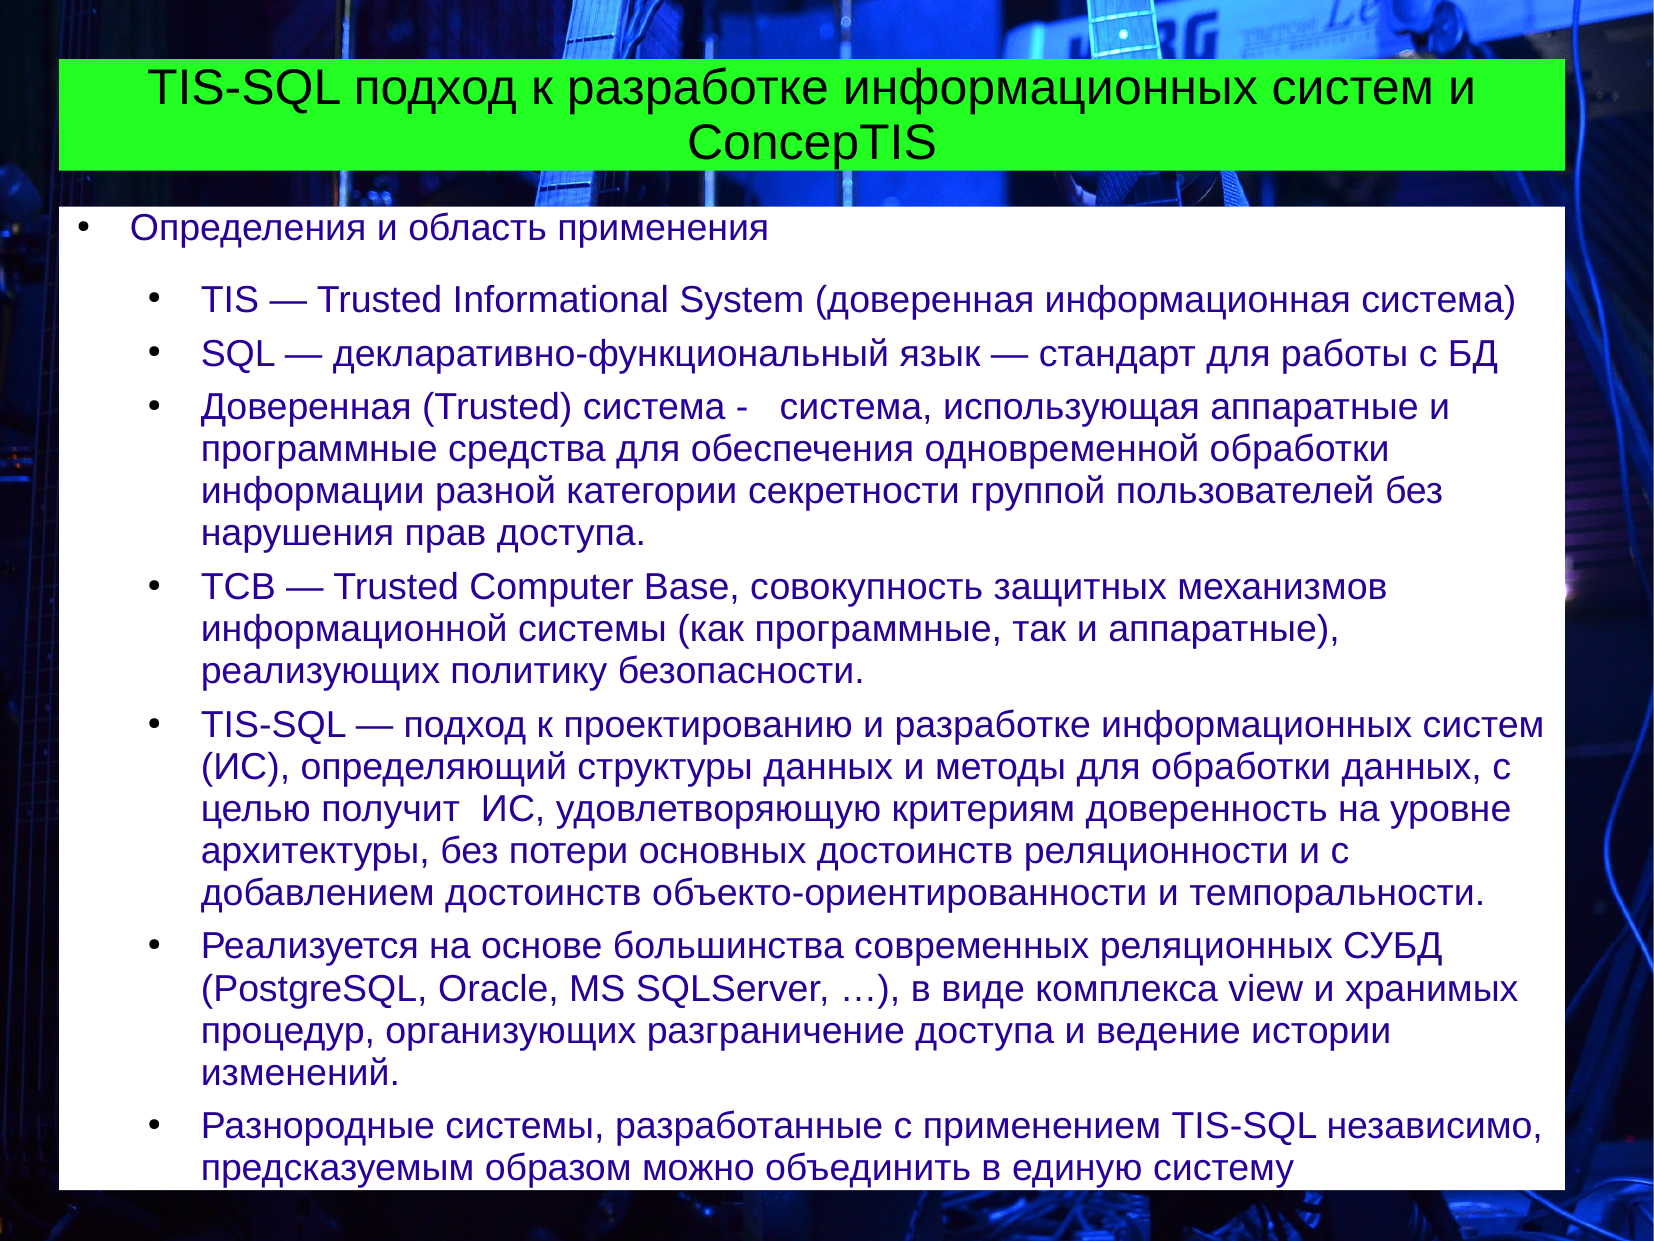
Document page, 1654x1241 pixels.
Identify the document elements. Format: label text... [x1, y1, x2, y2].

list Определения и область применения TIS — Trusted Informational System (доверенная информационная система) SQL — декларативно-функциональный язык — стандарт для работы с БД Доверенная (Trusted) система - система, использующая аппаратные и программные средства для обеспечения одновременной обработки информации разной категории секретности группой пользователей без нарушения прав доступа. TCB — Trusted Computer Base, совокупность защитных механизмов информационной системы (как программные, так и аппаратные), реализующих политику безопасности. TIS-SQL — подход к проектированию и разработке информационных систем (ИС), определяющий структуры данных и методы для обработки данных, с целью получит ИС, удовлетворяющую критериям доверенность на уровне архитектуры, без потери основных достоинств реляционности и с добавлением достоинств объекто-ориентированности и темпоральности. Реализуется на основе большинства современных реляционных СУБД (PostgreSQL, Oracle, MS SQLServer, …), в виде комплекса view и хранимых процедур, организующих разграничение доступа и ведение истории изменений. Разнородные системы, разработанные с применением TIS-SQL независимо, предсказуемым образом можно объединить в единую систему [59, 206, 1565, 1191]
picture [0, 0, 1654, 1241]
title TIS-SQL подход к разработке информационных систем и ConcepTIS [59, 59, 1566, 171]
